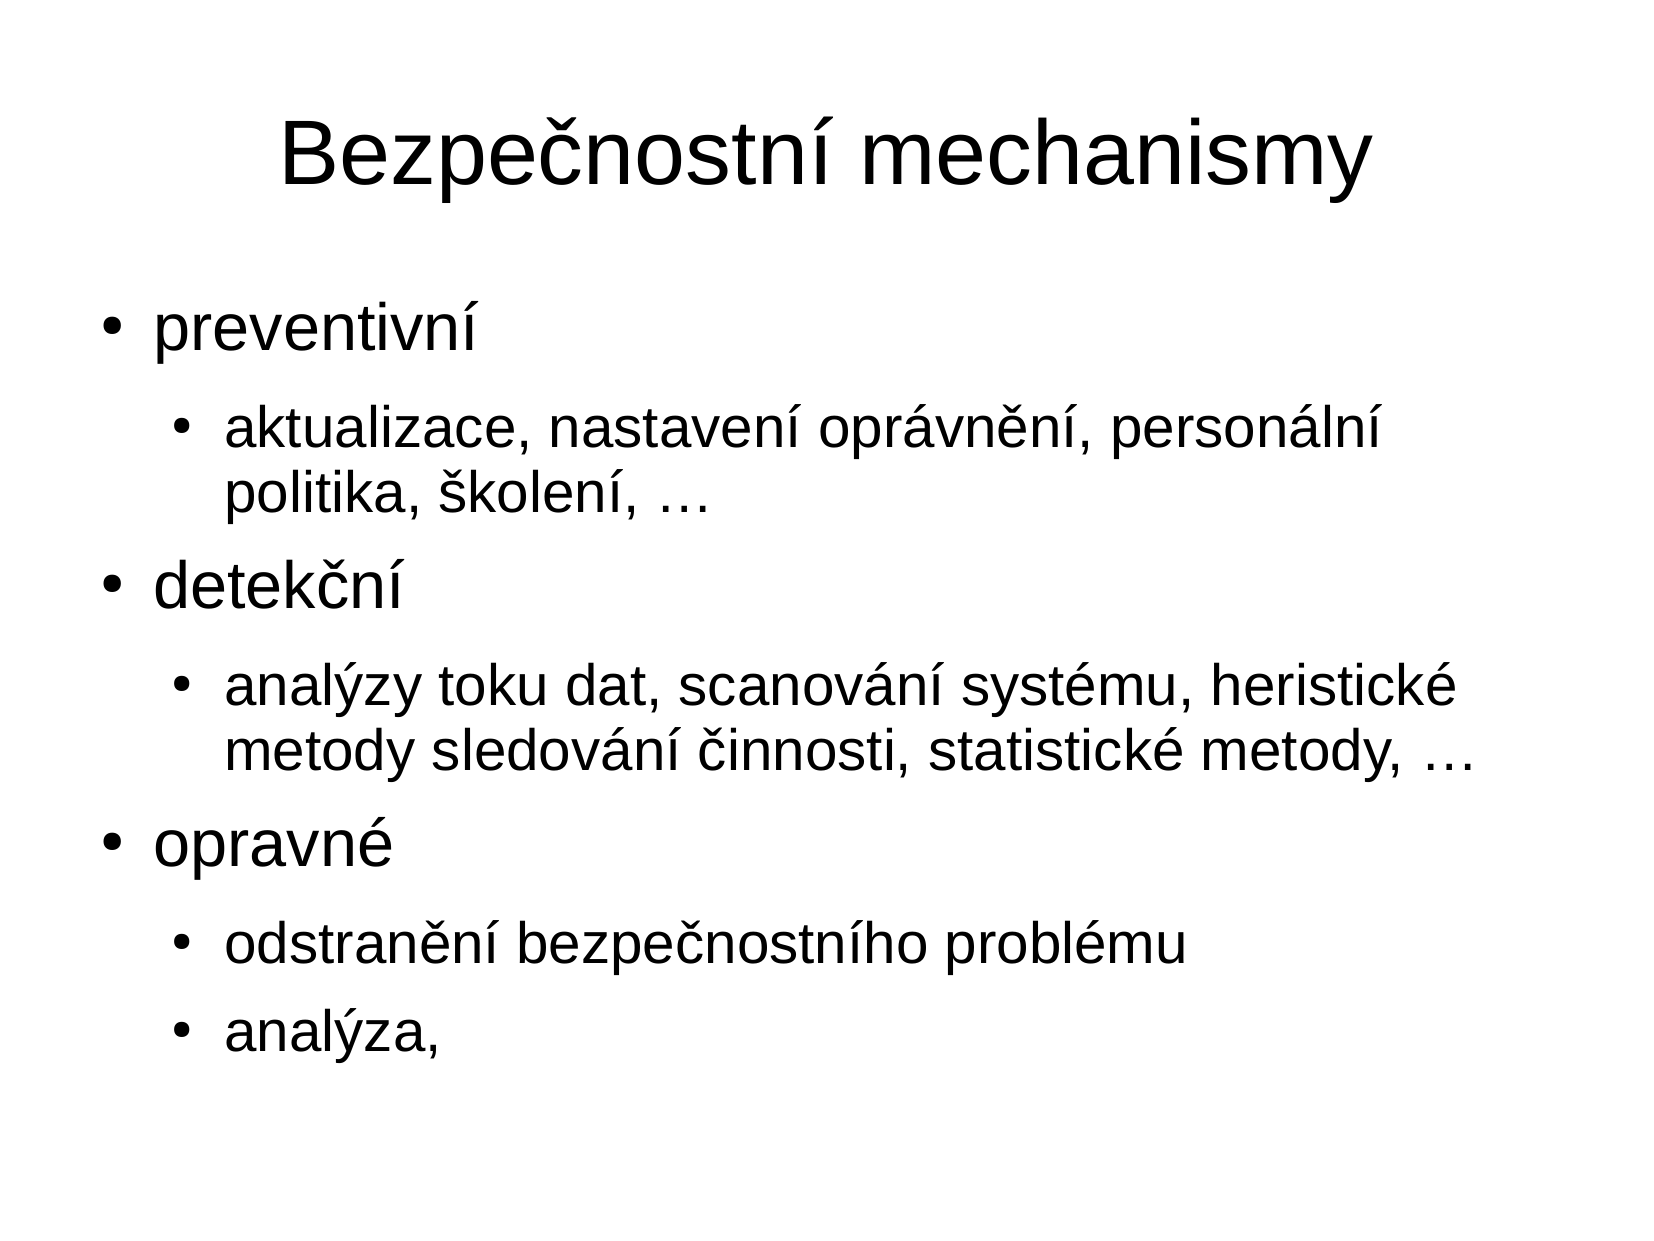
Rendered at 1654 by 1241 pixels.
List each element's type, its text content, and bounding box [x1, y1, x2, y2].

list preventivní aktualizace, nastavení oprávnění, personální politika, školení, … detekční analýzy toku dat, scanování systému, heristické metody sledování činnosti, statistické metody, … opravné odstranění bezpečnostního problému analýza, [82, 290, 1571, 1094]
title Bezpečnostní mechanismy [82, 56, 1571, 250]
